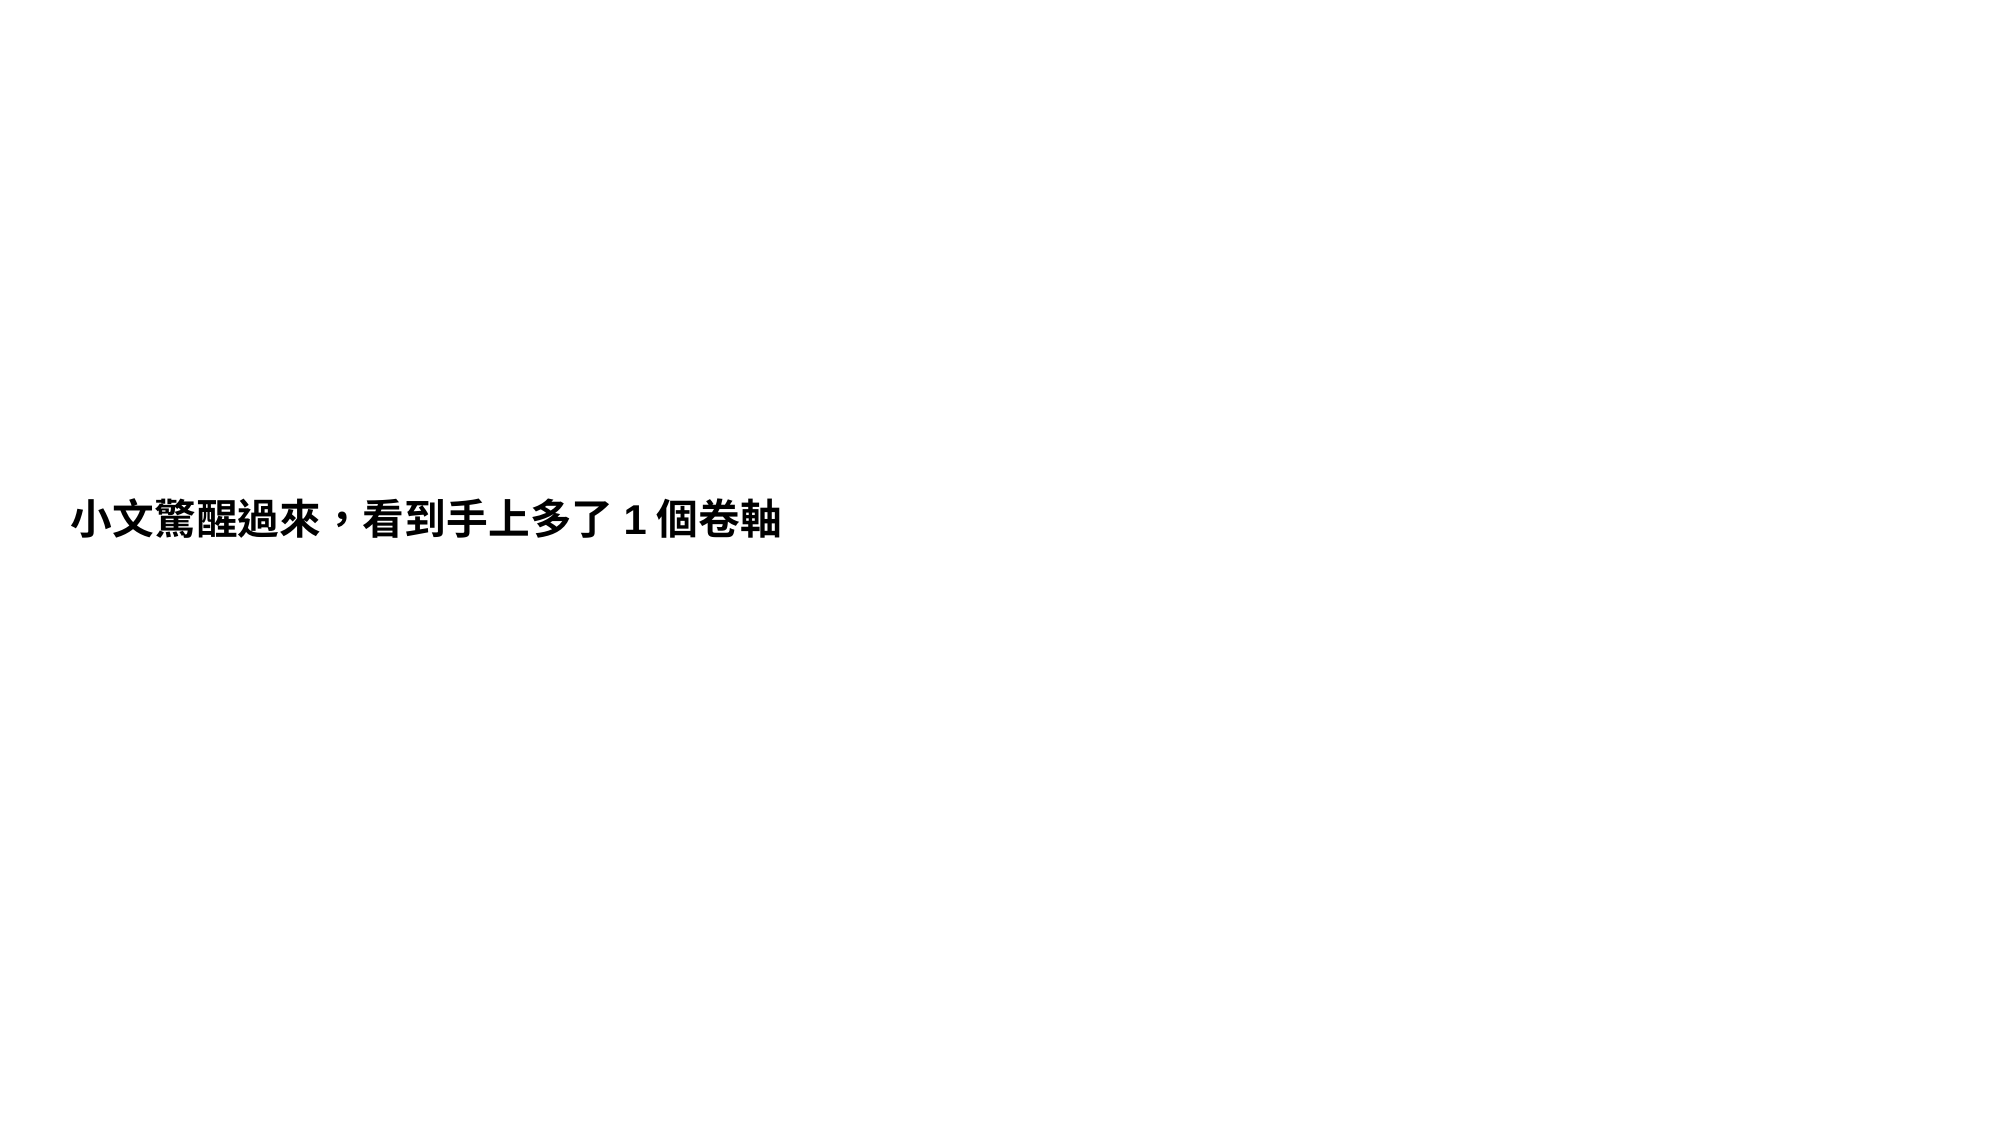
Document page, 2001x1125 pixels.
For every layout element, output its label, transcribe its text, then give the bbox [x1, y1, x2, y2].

text_box 小文驚醒過來，看到手上多了1個卷軸 [56, 485, 797, 550]
